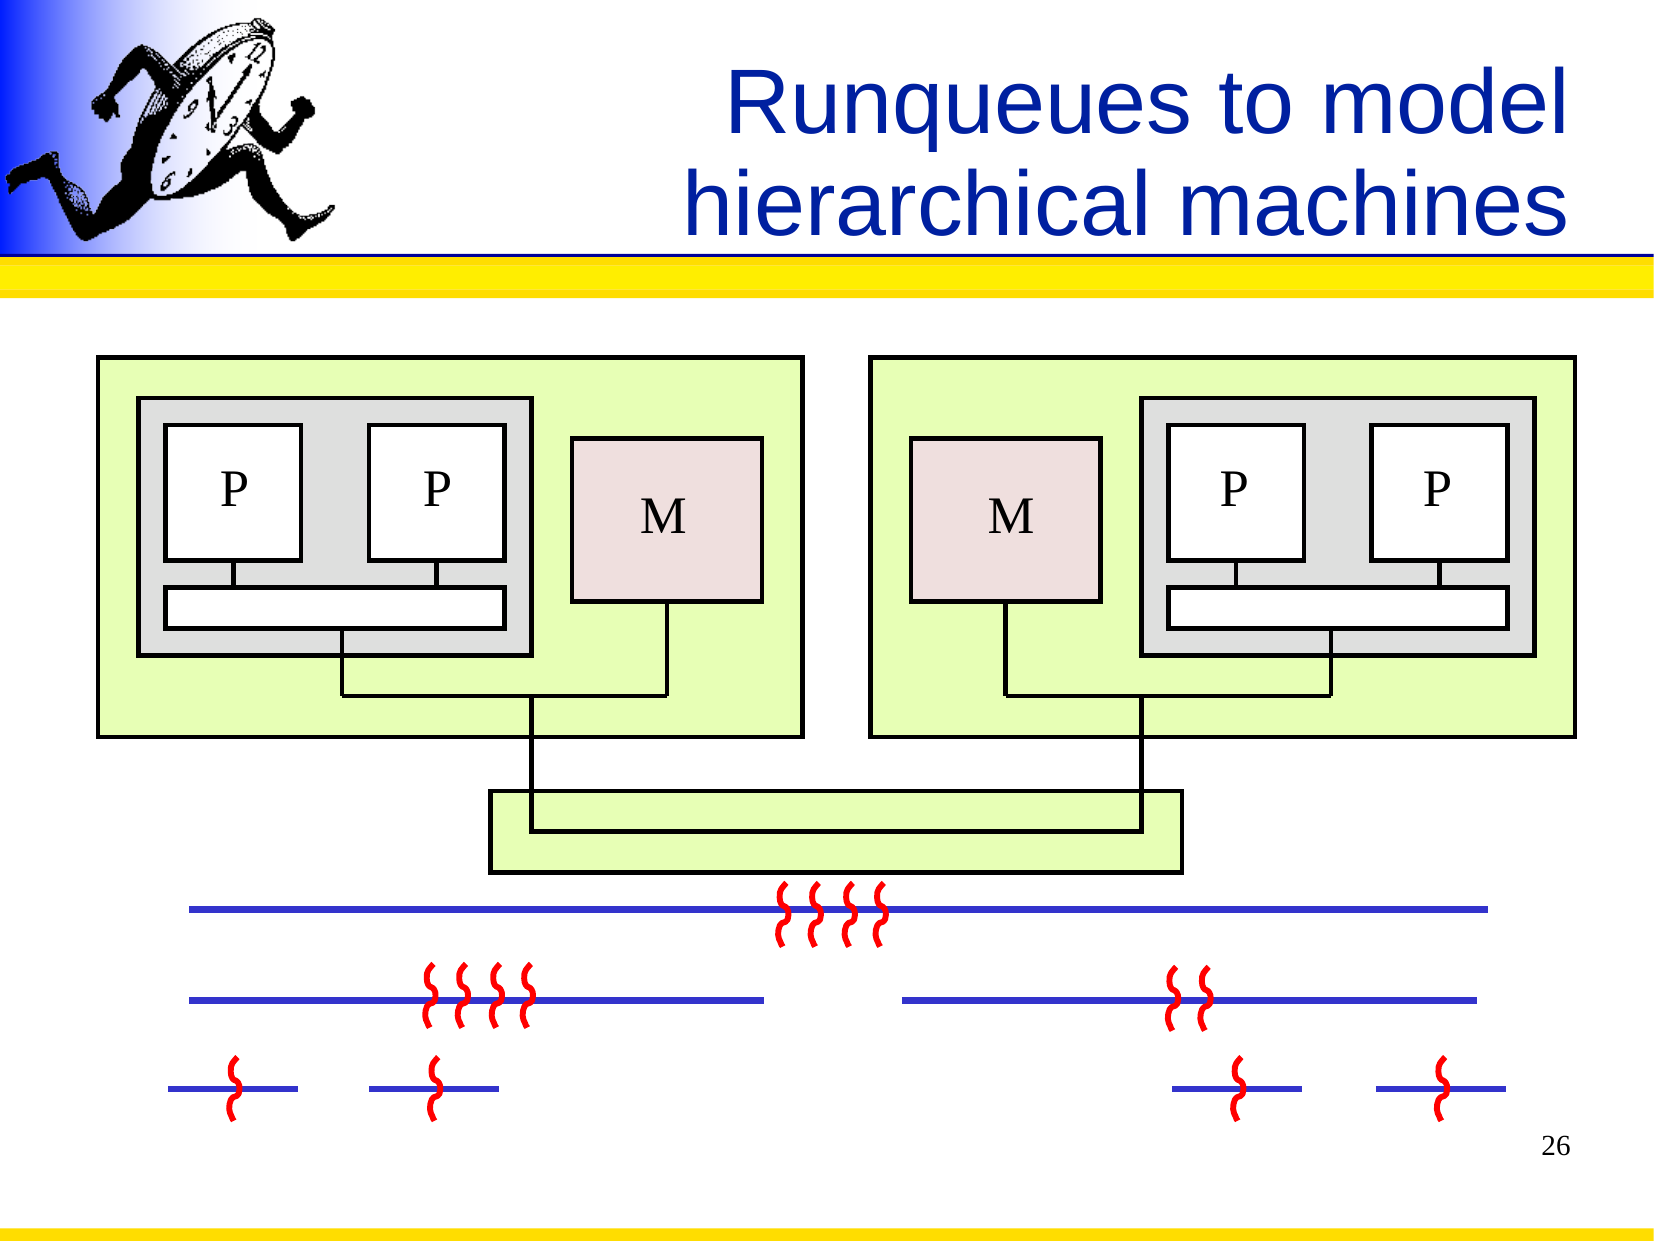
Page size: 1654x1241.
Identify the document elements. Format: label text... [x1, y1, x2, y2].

picture [79, 339, 1594, 891]
title Runqueues to model hierarchical machines [372, 49, 1571, 257]
picture [4, 9, 343, 253]
